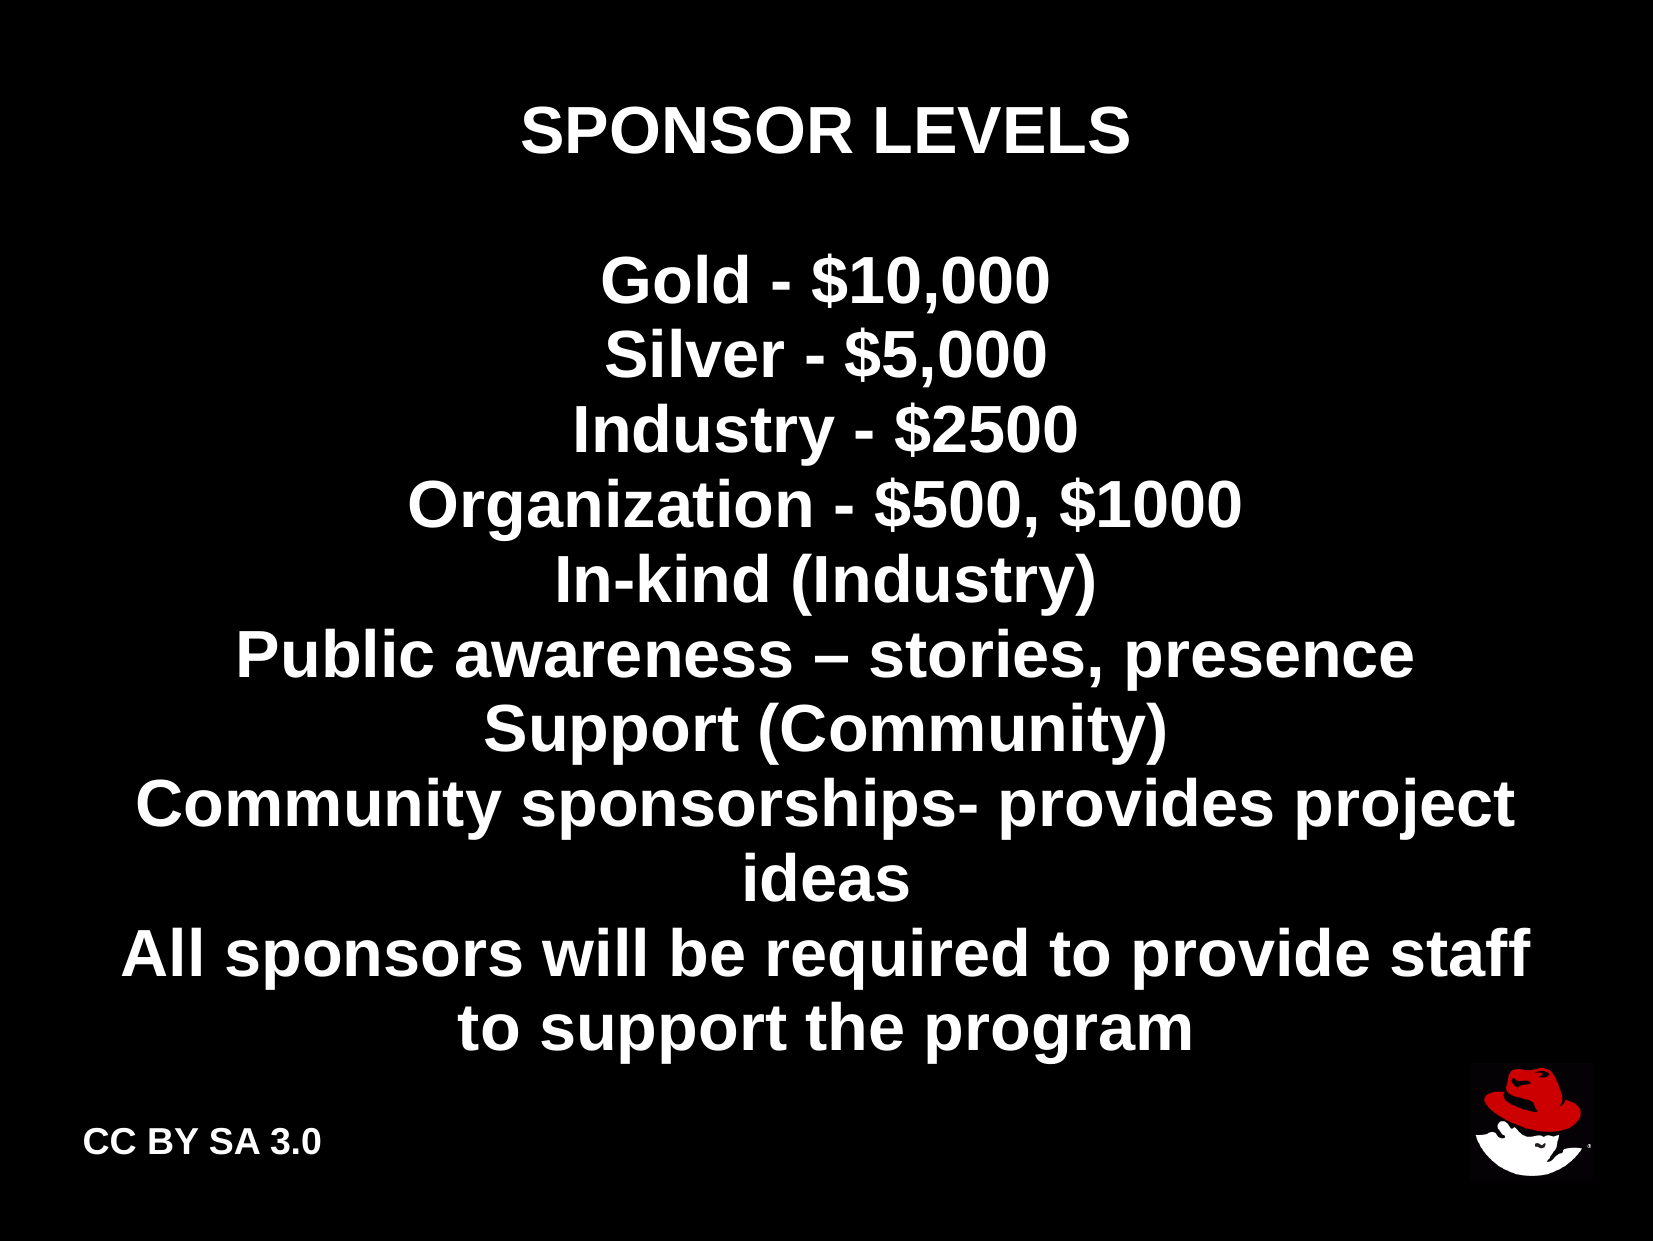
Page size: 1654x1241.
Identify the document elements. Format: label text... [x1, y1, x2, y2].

subtitle SPONSOR LEVELS Gold - $10,000 Silver - $5,000 Industry - $2500 Organization - $500, $1000 In-kind (Industry) Public awareness – stories, presence Support (Community) Community sponsorships- provides project ideas All sponsors will be required to provide staff to support the program [82, 49, 1571, 1109]
picture [1470, 1063, 1594, 1182]
text_box CC BY SA 3.0 [82, 1109, 1571, 1174]
